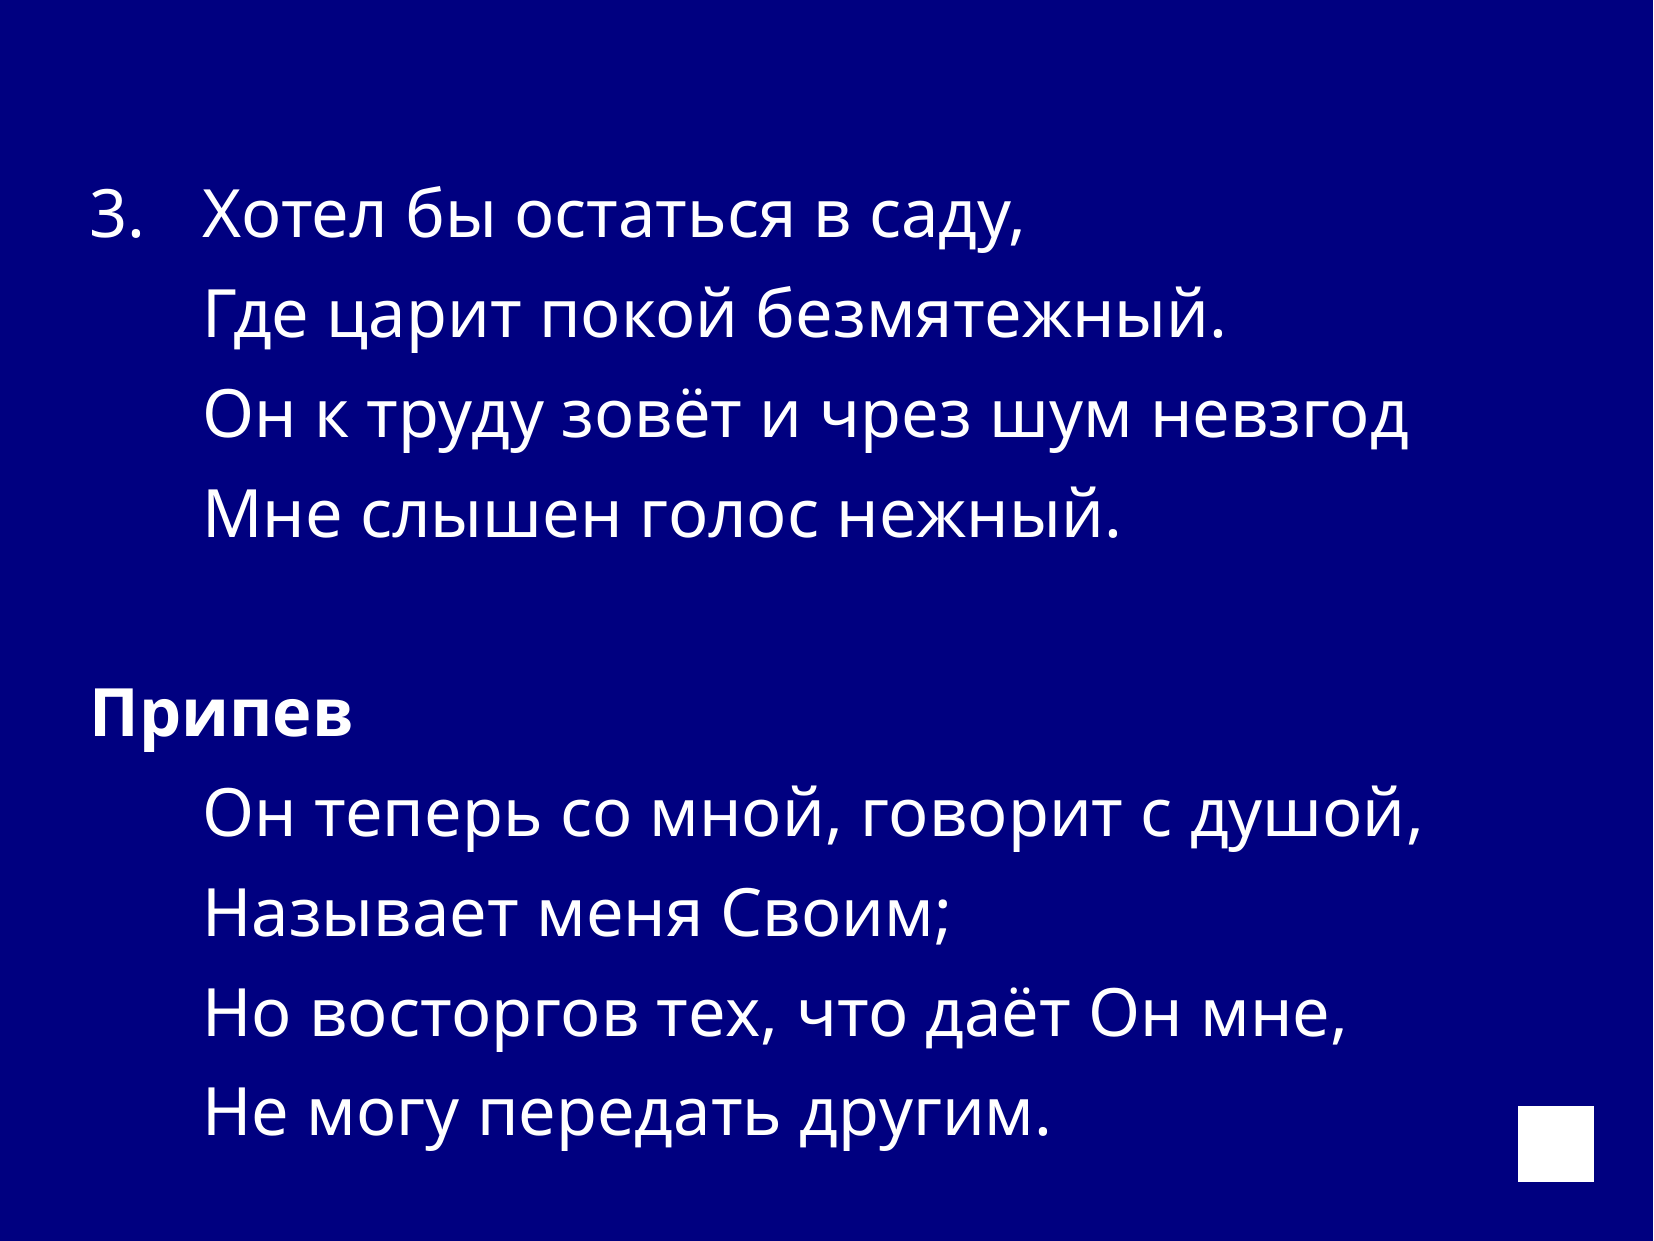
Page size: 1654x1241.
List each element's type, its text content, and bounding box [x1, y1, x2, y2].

text_box [1518, 1106, 1594, 1182]
text_box 3. Хотел бы остаться в саду, Где царит покой безмятежный. Он к труду зовёт и чрез шум невзгод Мне слышен голос нежный. Припев Он теперь со мной, говорит с душой, Называет меня Своим; Но восторгов тех, что даёт Он мне, Не могу передать другим. [75, 150, 1576, 1163]
